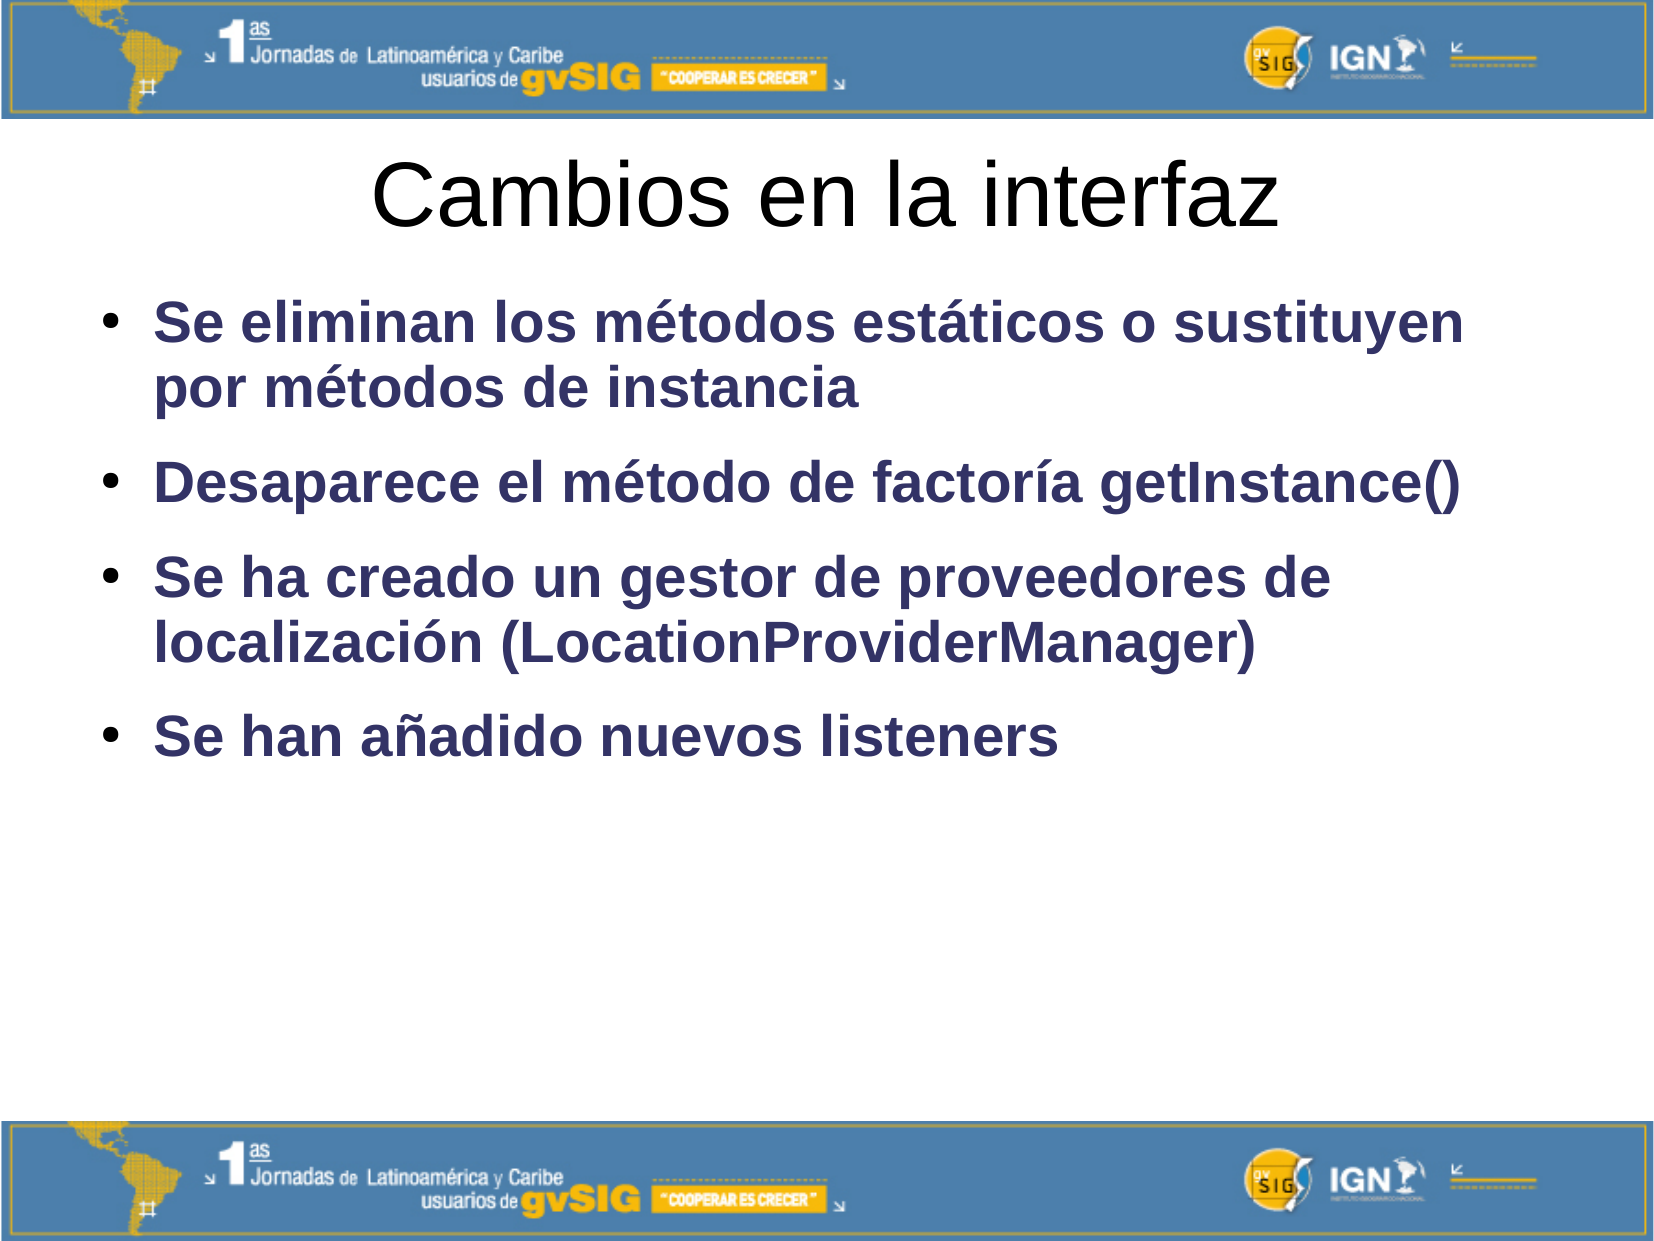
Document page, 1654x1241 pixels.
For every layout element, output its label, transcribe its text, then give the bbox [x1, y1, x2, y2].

picture [0, 0, 1654, 119]
picture [0, 1121, 1654, 1241]
title Cambios en la interfaz [82, 90, 1571, 290]
list Se eliminan los métodos estáticos o sustituyen por métodos de instancia Desaparece el método de factoría getInstance() Se ha creado un gestor de proveedores de localización (LocationProviderManager) Se han añadido nuevos listeners [82, 290, 1571, 1109]
